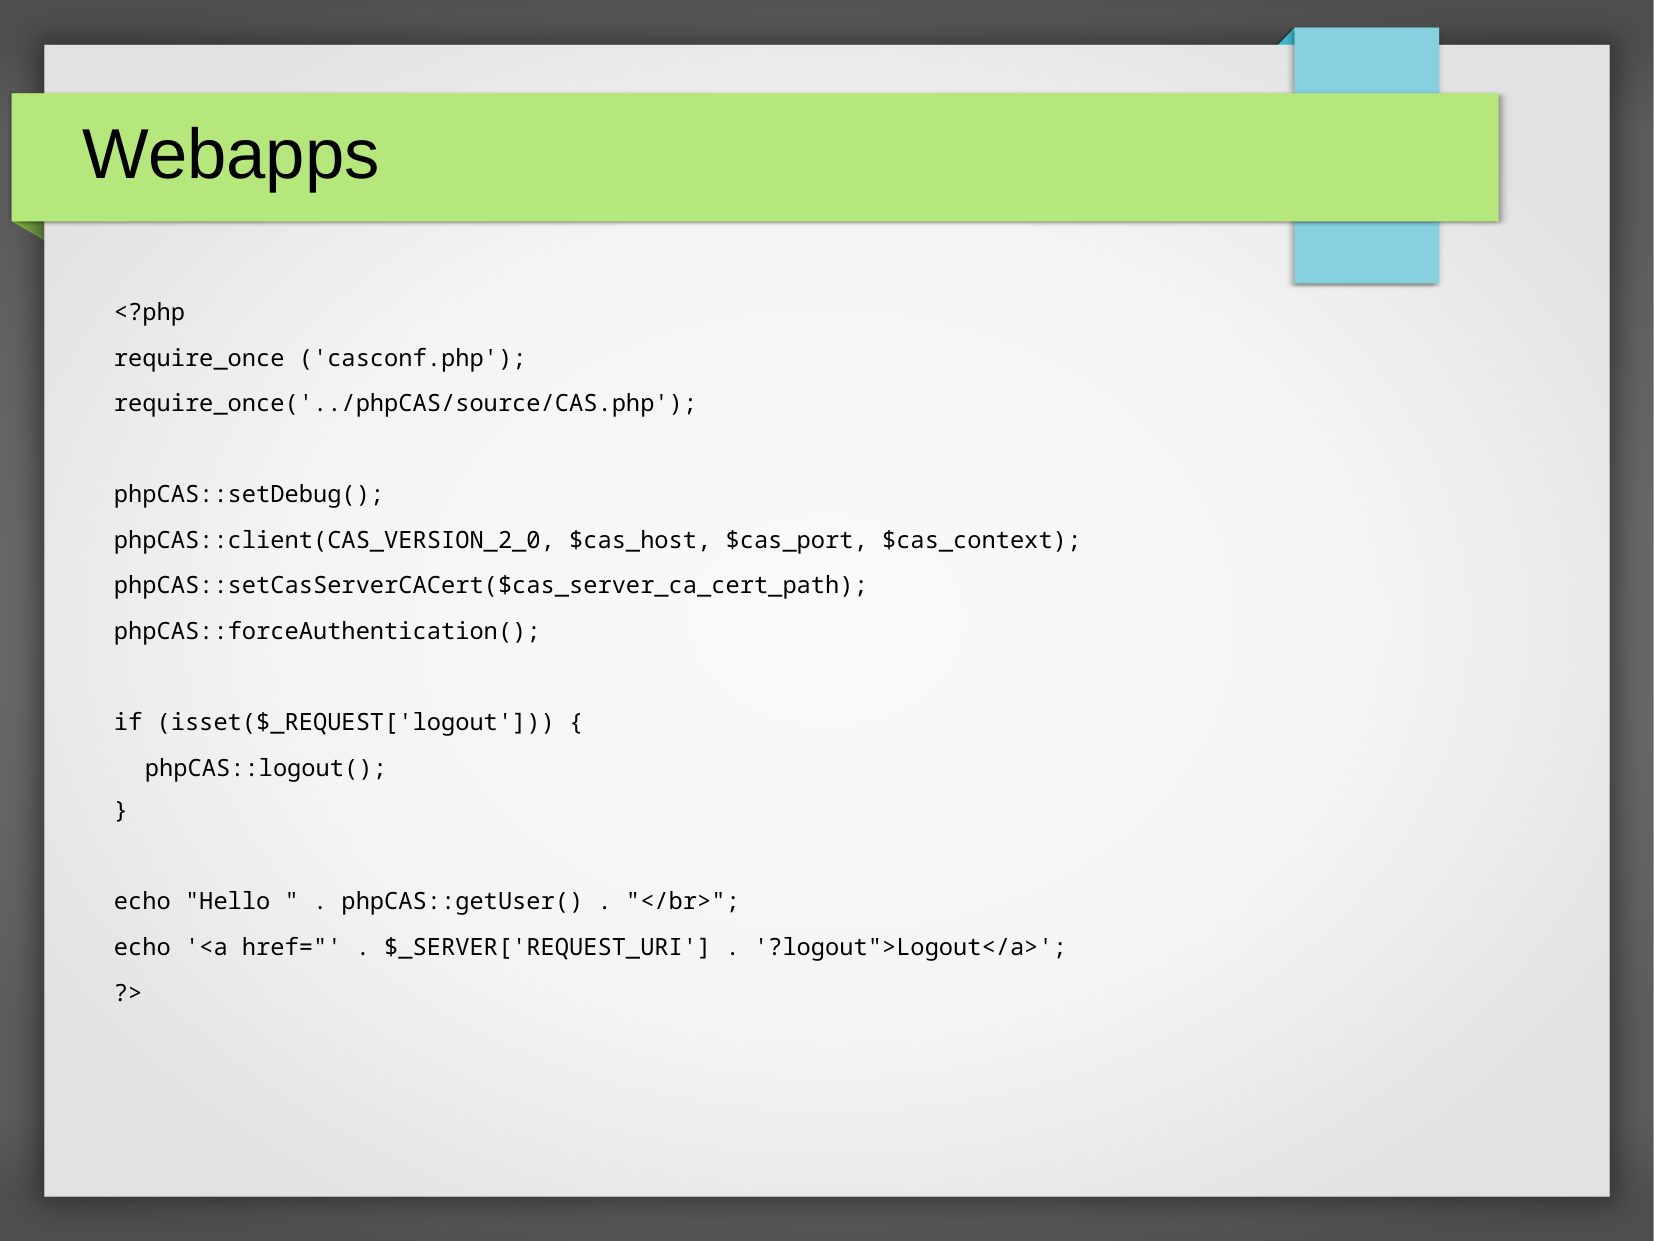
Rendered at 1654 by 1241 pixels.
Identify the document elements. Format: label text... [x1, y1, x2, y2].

title Webapps [82, 94, 1264, 213]
list <?php require_once ('casconf.php'); require_once('../phpCAS/source/CAS.php'); phpCAS::setDebug(); phpCAS::client(CAS_VERSION_2_0, $cas_host, $cas_port, $cas_context); phpCAS::setCasServerCACert($cas_server_ca_cert_path); phpCAS::forceAuthentication(); if (isset($_REQUEST['logout'])) { phpCAS::logout(); } echo "Hello " . phpCAS::getUser() . "</br>"; echo '<a href="' . $_SERVER['REQUEST_URI'] . '?logout">Logout</a>'; ?> [82, 295, 1571, 1015]
picture [0, 0, 1654, 1241]
